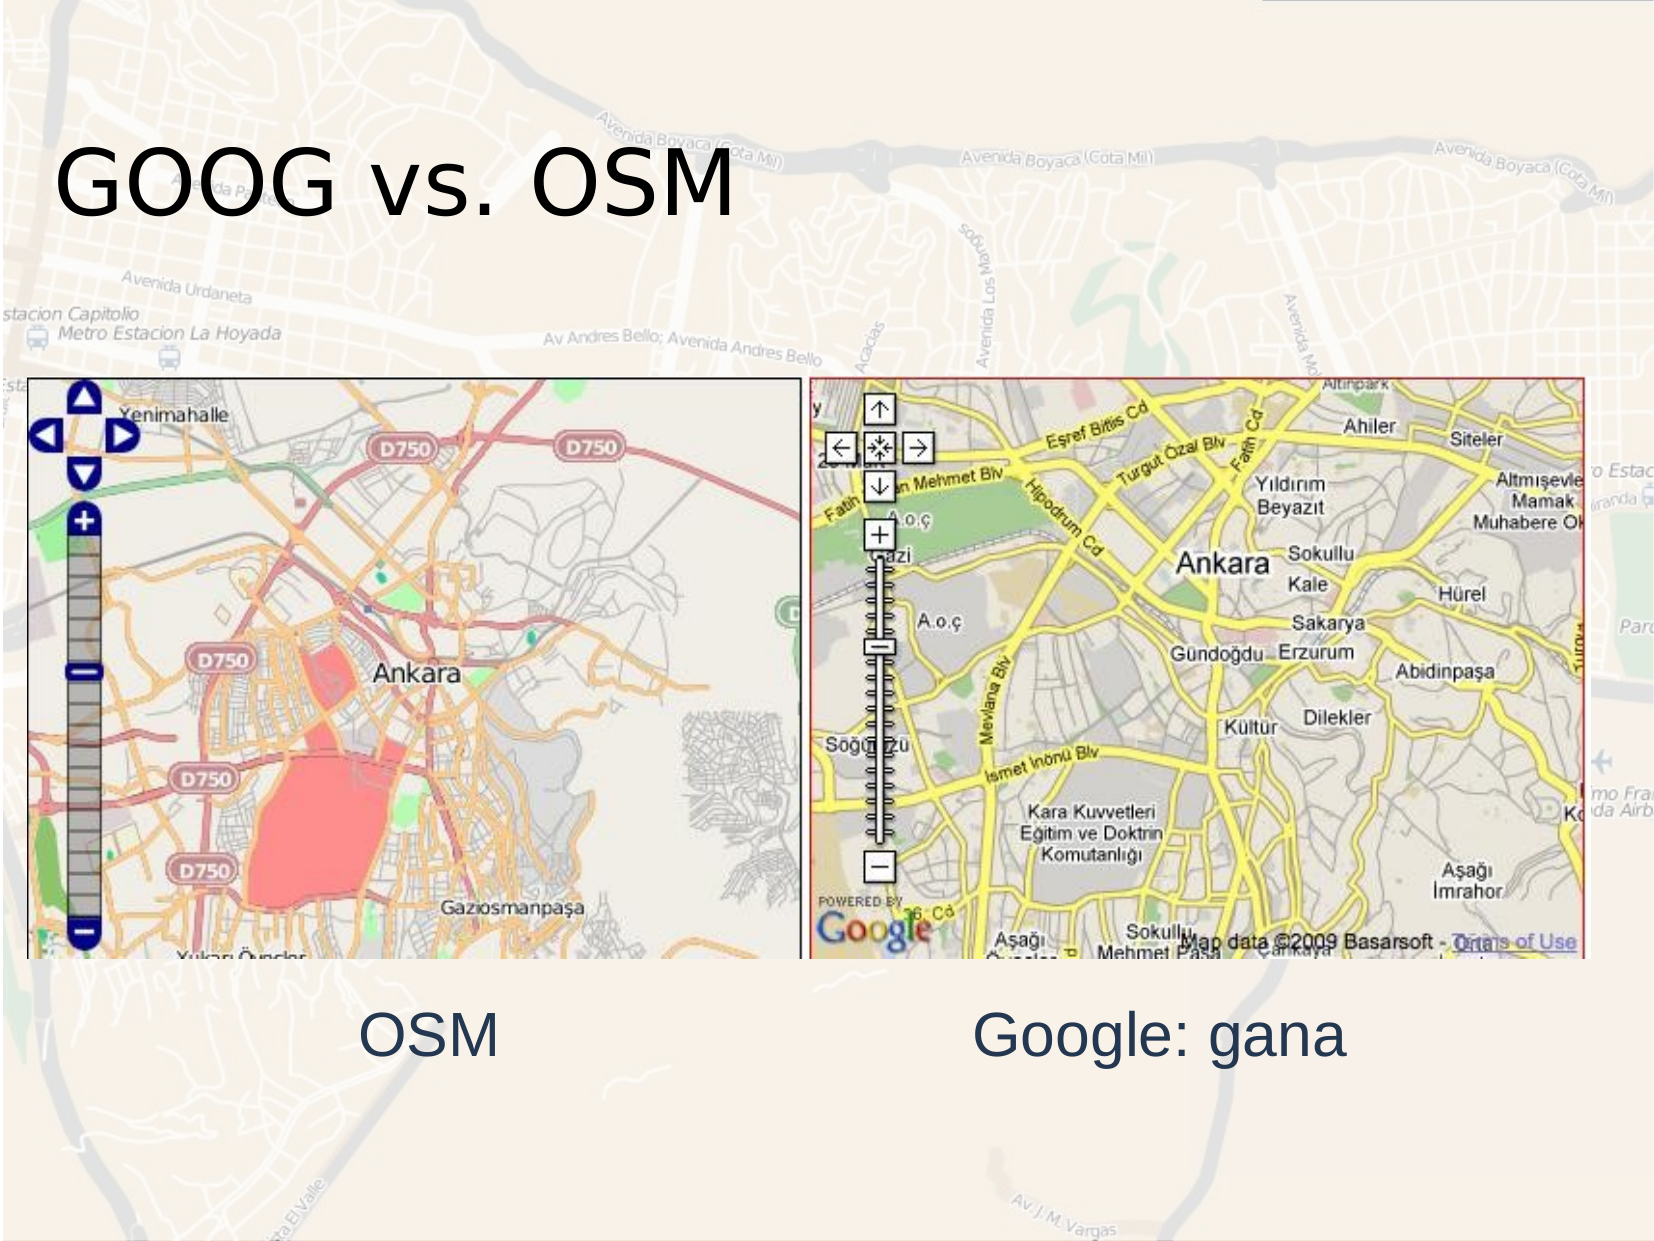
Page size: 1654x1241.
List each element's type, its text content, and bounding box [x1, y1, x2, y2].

picture [27, 376, 1591, 959]
text_box OSM [358, 1000, 501, 1071]
title GOOG vs. OSM [45, 56, 1609, 317]
text_box Google: gana [972, 1000, 1348, 1071]
